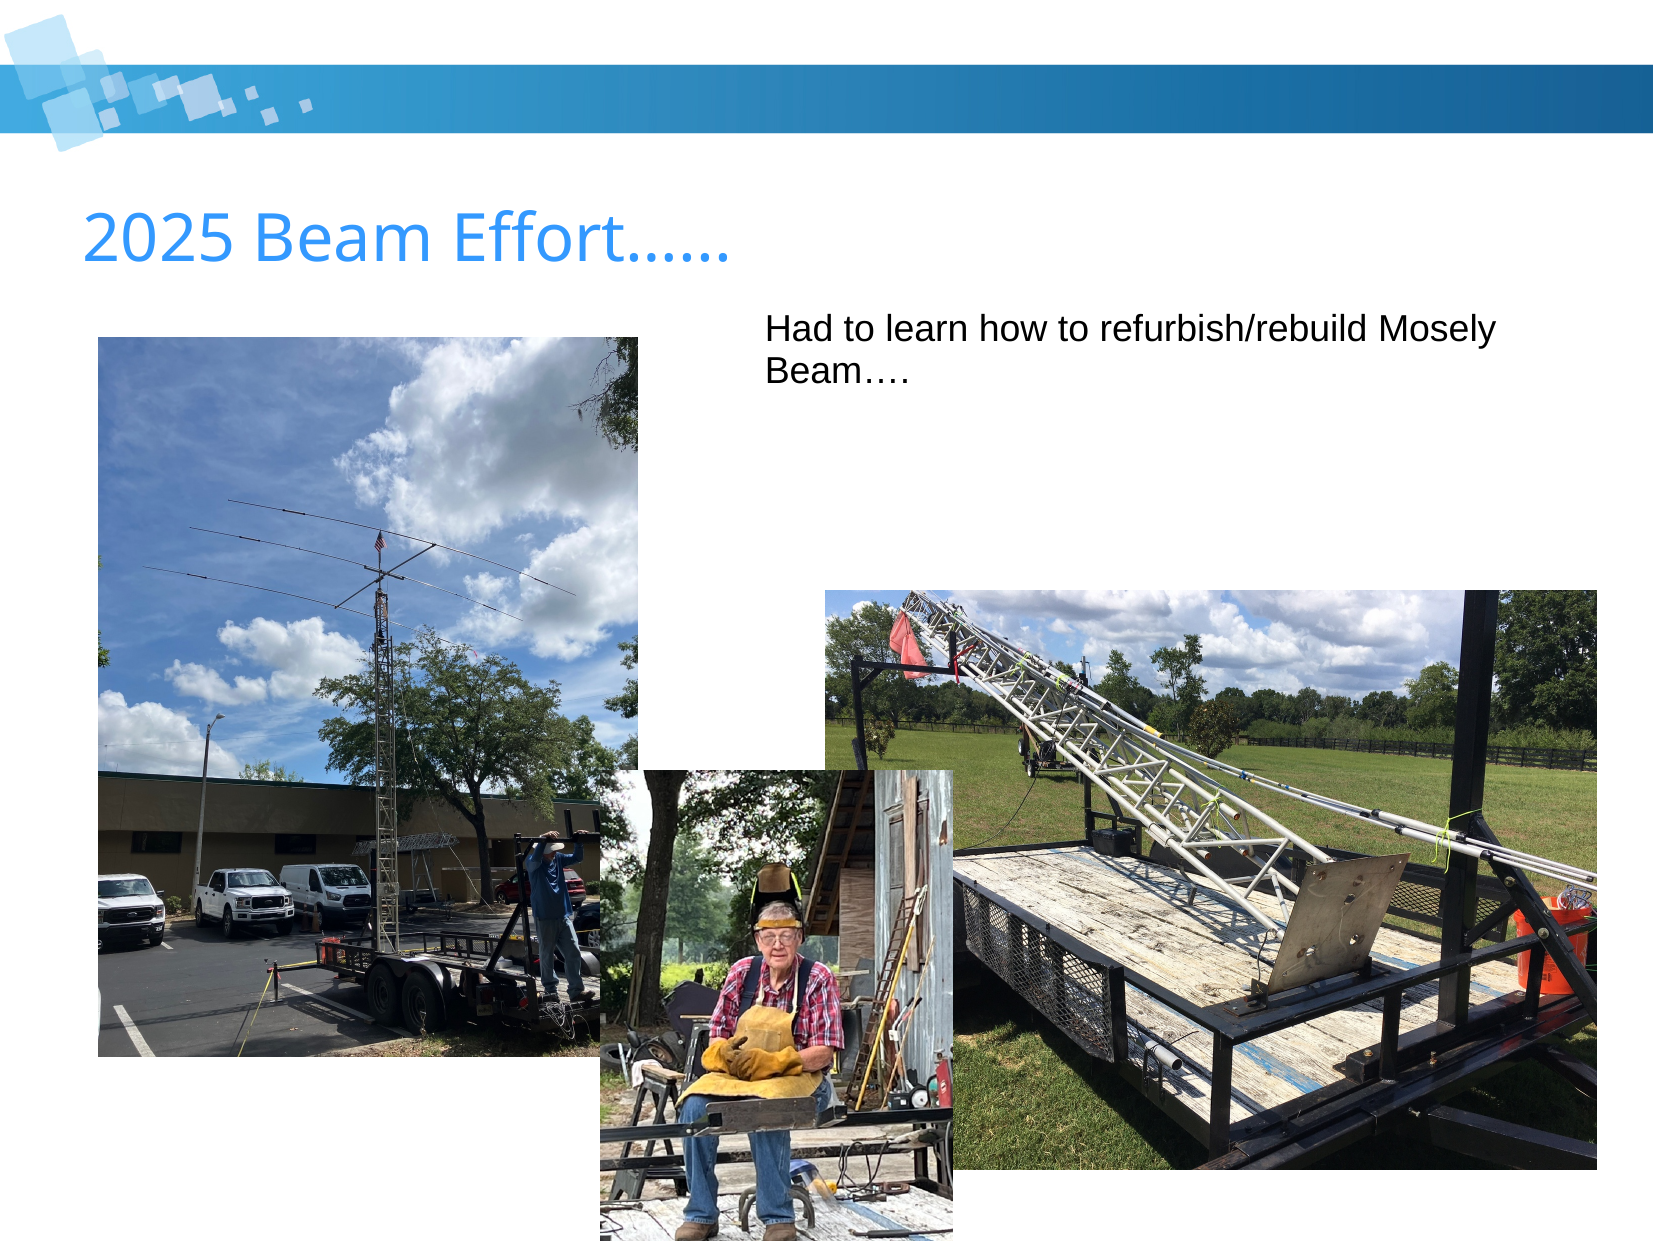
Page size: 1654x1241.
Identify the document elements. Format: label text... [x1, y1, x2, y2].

picture [0, 0, 1653, 1241]
title 2025 Beam Effort…... [82, 132, 1571, 340]
text_box Had to learn how to refurbish/rebuild Mosely Beam…. [750, 300, 1613, 399]
